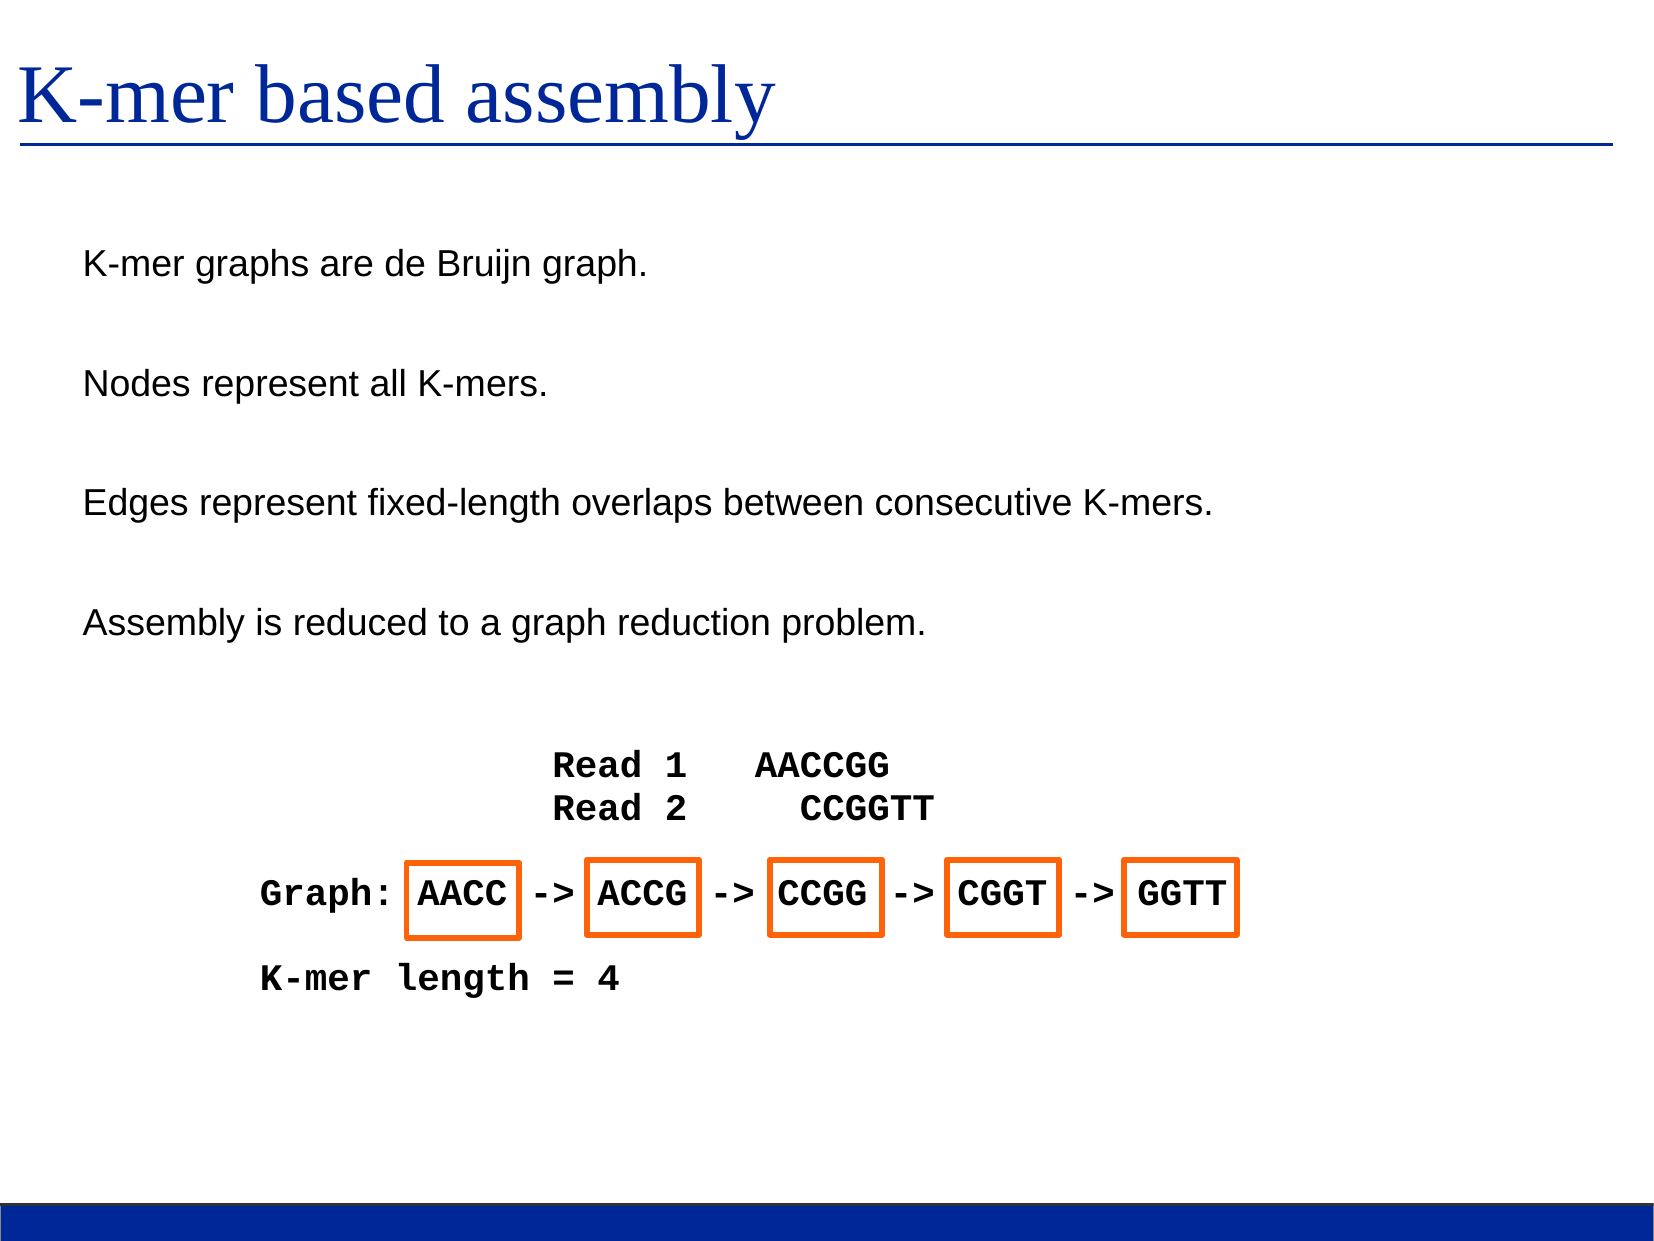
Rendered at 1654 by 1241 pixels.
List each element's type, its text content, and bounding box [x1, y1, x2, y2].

text_box Read 1 AACCGG Read 2 CCGGTT Graph: AACC -> ACCG -> CCGG -> CGGT -> GGTT K-mer length = 4 [245, 739, 1311, 1011]
title K-mer based assembly [17, 0, 1589, 198]
list K-mer graphs are de Bruijn graph. Nodes represent all K-mers. Edges represent fixed-length overlaps between consecutive K-mers. Assembly is reduced to a graph reduction problem. [82, 242, 1571, 1062]
